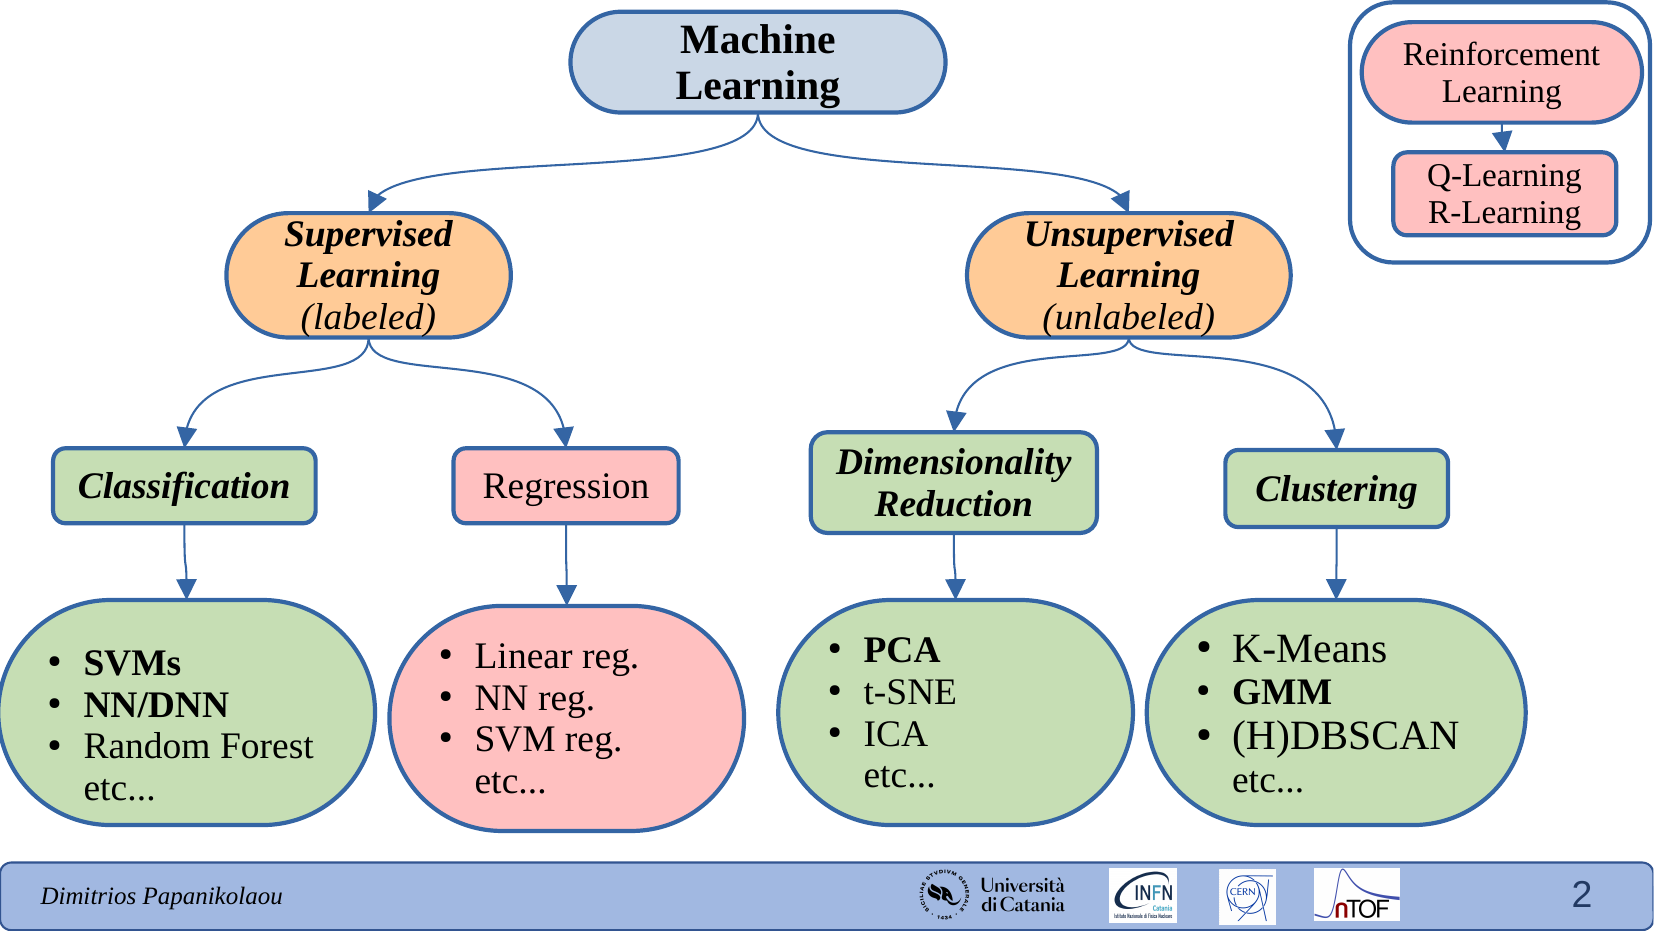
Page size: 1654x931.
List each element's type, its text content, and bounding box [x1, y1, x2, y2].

picture [1109, 868, 1177, 923]
picture [1314, 868, 1400, 921]
text_box Dimensionality Reduction [810, 432, 1097, 533]
text_box Regression [453, 448, 679, 524]
text_box Supervised Learning (labeled) [226, 213, 511, 338]
text_box K-Means GMM (H)DBSCAN etc... [1146, 600, 1526, 826]
text_box Clustering [1225, 449, 1449, 528]
text_box [1086, 862, 1654, 931]
text_box Unsupervised Learning (unlabeled) [967, 213, 1291, 338]
text_box PCA t-SNE ICA etc... [778, 600, 1133, 826]
text_box Classification [53, 448, 316, 524]
picture [898, 848, 1086, 931]
picture [1219, 869, 1276, 925]
text_box Reinforcement Learning [1361, 22, 1643, 123]
text_box SVMs NN/DNN Random Forest etc... [0, 600, 376, 826]
text_box Dimitrios Papanikolaou [11, 874, 312, 917]
text_box Machine Learning [570, 11, 946, 113]
text_box Q-Learning R-Learning [1393, 152, 1617, 236]
text_box Linear reg. NN reg. SVM reg. etc... [389, 605, 745, 831]
text_box [0, 862, 898, 931]
